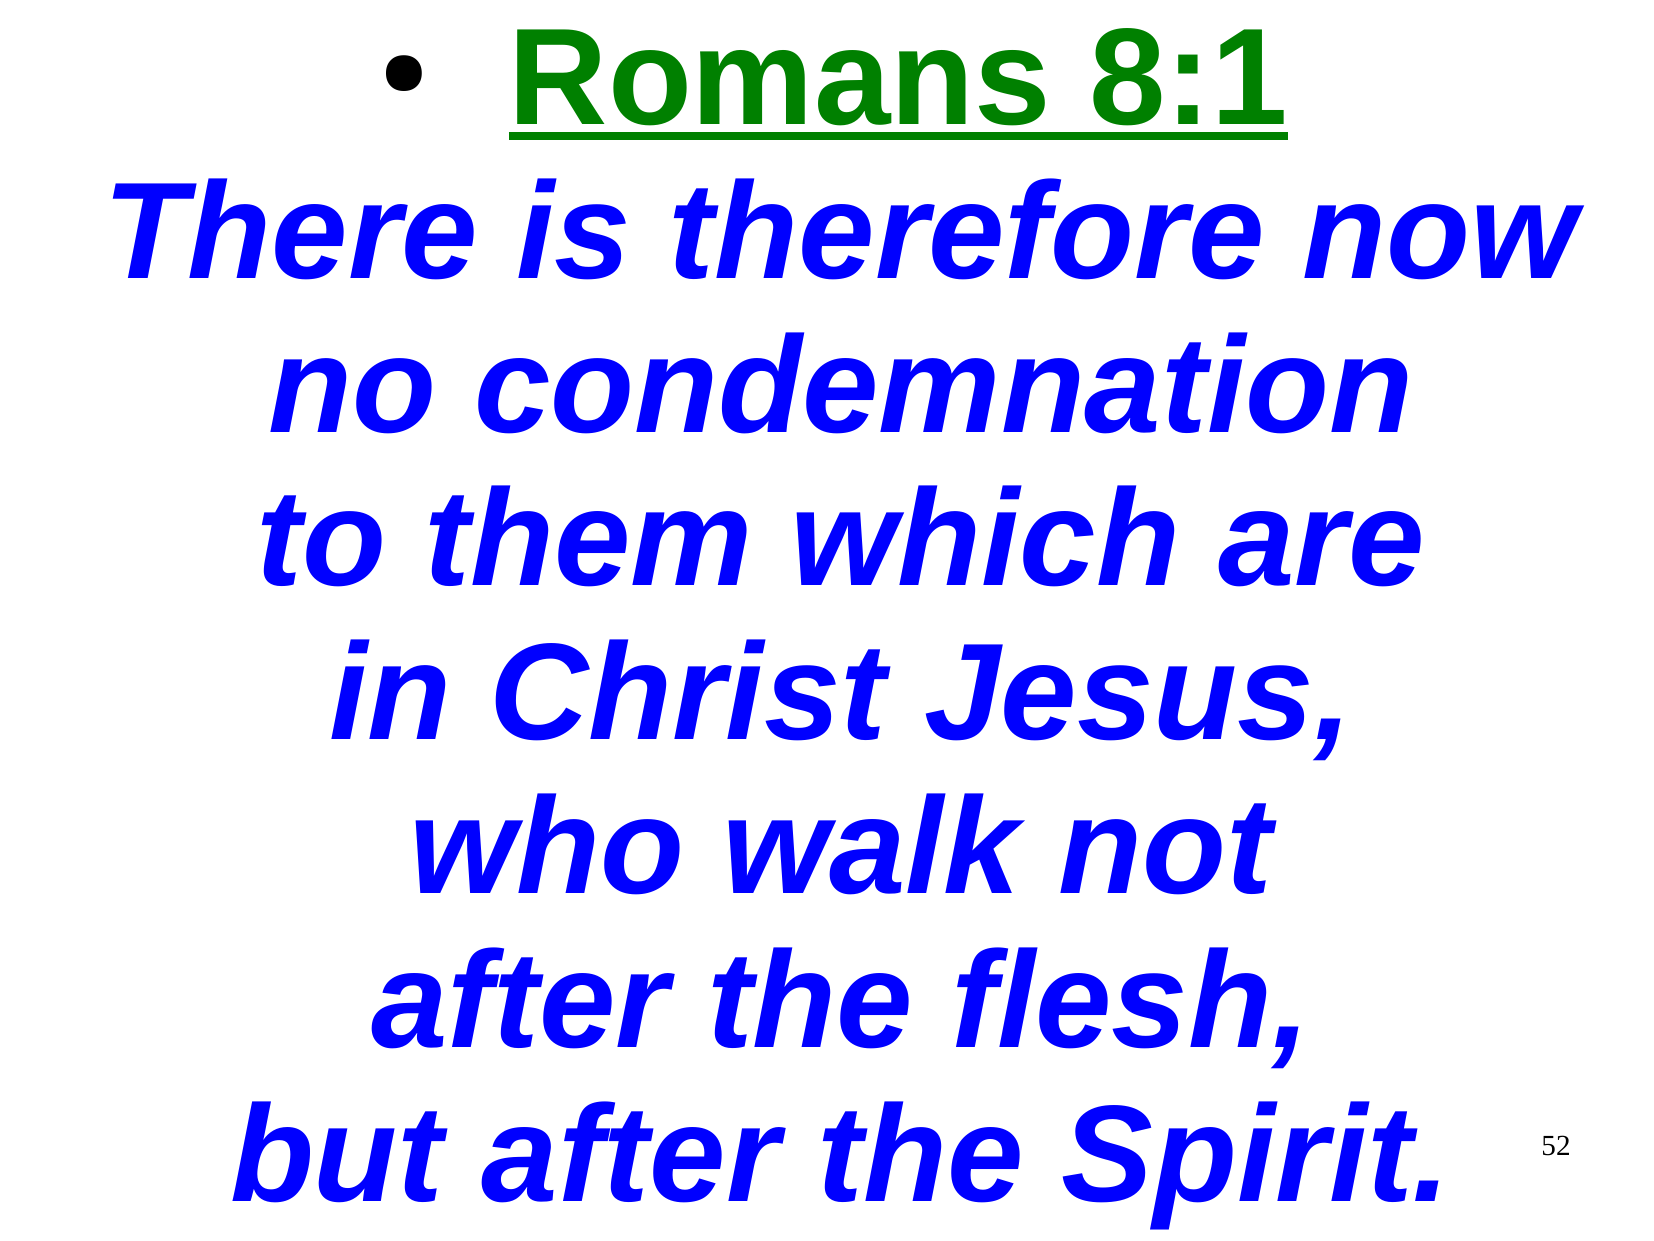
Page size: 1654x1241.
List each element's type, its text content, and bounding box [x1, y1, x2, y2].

list Romans 8:1 There is therefore now no condemnation to them which are in Christ Jesus, who walk not after the flesh, but after the Spirit. [0, 0, 1651, 1238]
